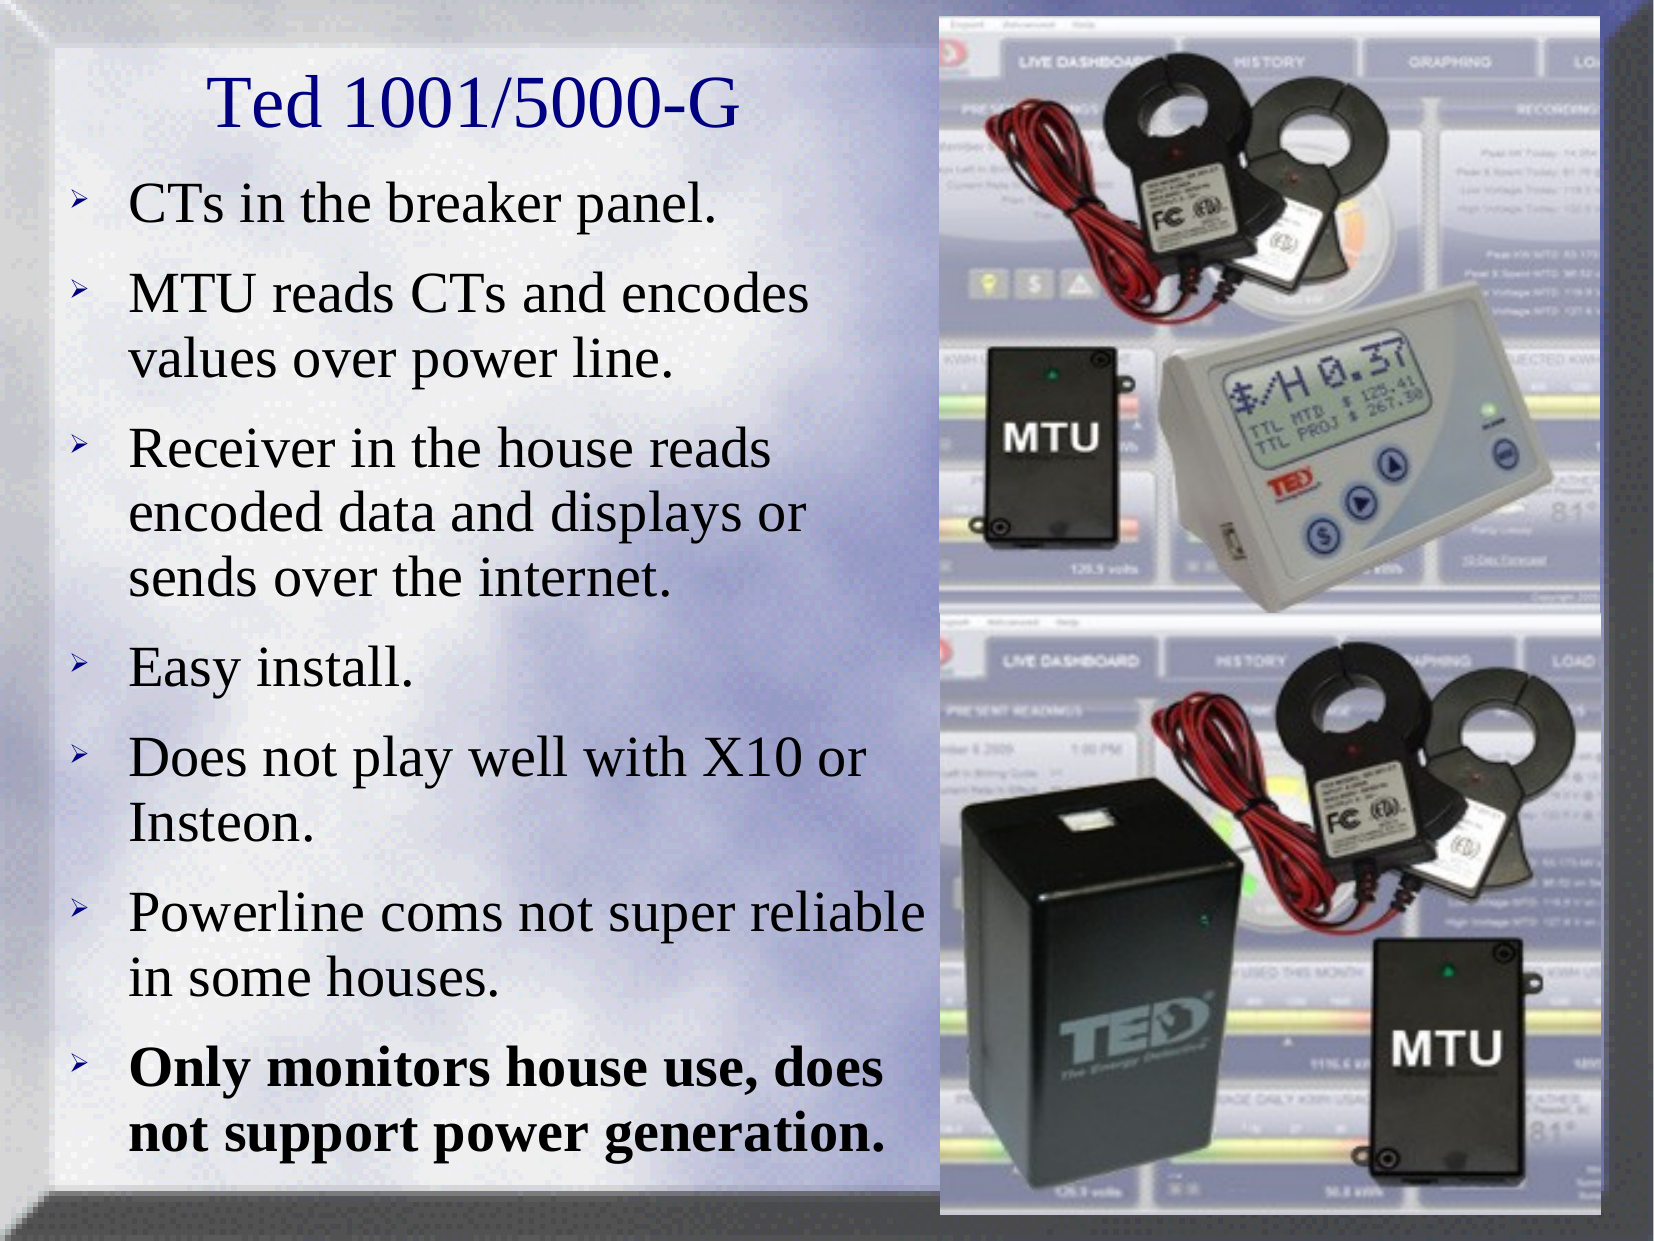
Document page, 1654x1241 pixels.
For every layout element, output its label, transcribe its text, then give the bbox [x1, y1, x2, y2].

list CTs in the breaker panel. MTU reads CTs and encodes values over power line. Receiver in the house reads encoded data and displays or sends over the internet. Easy install. Does not play well with X10 or Insteon. Powerline coms not super reliable in some houses. Only monitors house use, does not support power generation. [69, 170, 940, 1164]
picture [0, 0, 1654, 1241]
title Ted 1001/5000-G [143, 49, 805, 156]
